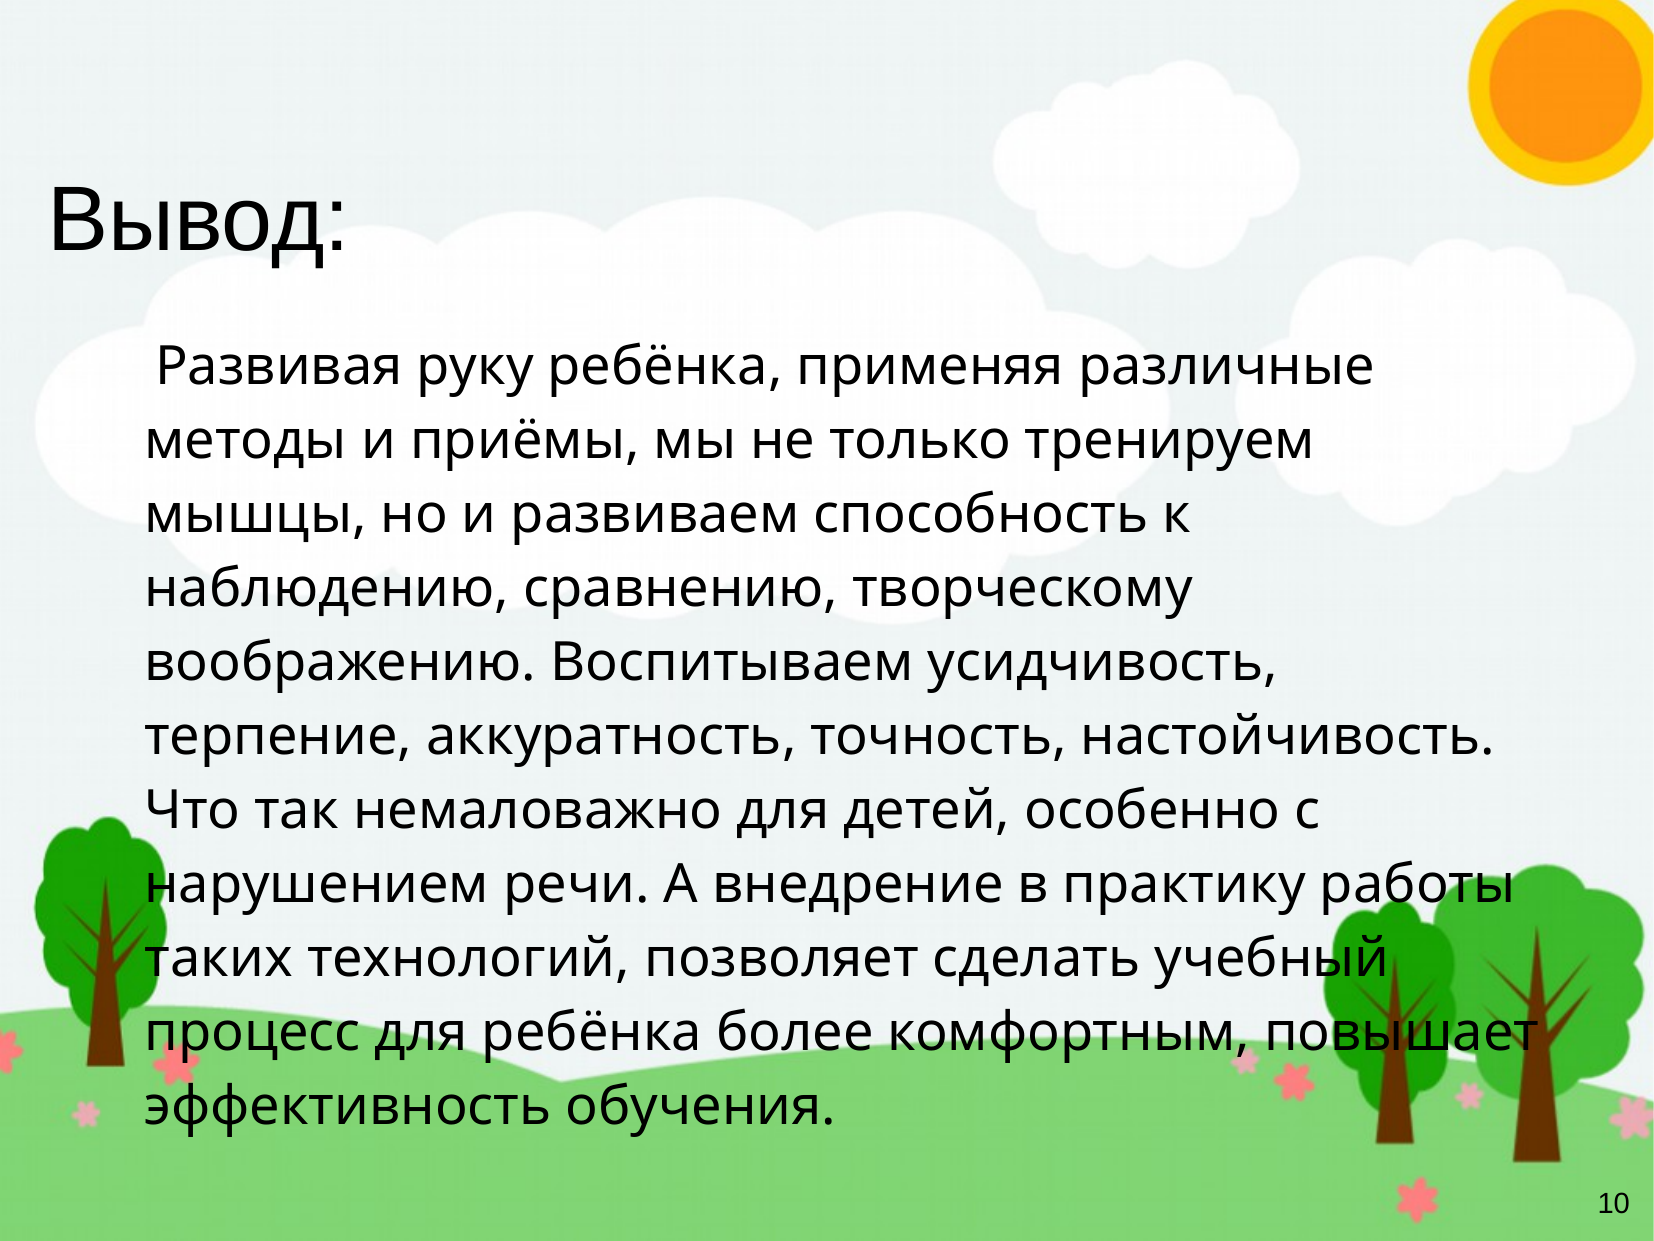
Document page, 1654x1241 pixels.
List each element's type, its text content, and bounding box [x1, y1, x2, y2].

picture [0, 0, 1654, 1241]
text_box Развивая руку ребёнка, применяя различные методы и приёмы, мы не только тренируем мышцы, но и развиваем способность к наблюдению, сравнению, творческому воображению. Воспитываем усидчивость, терпение, аккуратность, точность, настойчивость. Что так немаловажно для детей, особенно с нарушением речи. А внедрение в практику работы таких технологий, позволяет сделать учебный процесс для ребёнка более комфортным, повышает эффективность обучения. [129, 318, 1560, 1016]
title Вывод: [47, 118, 1512, 319]
